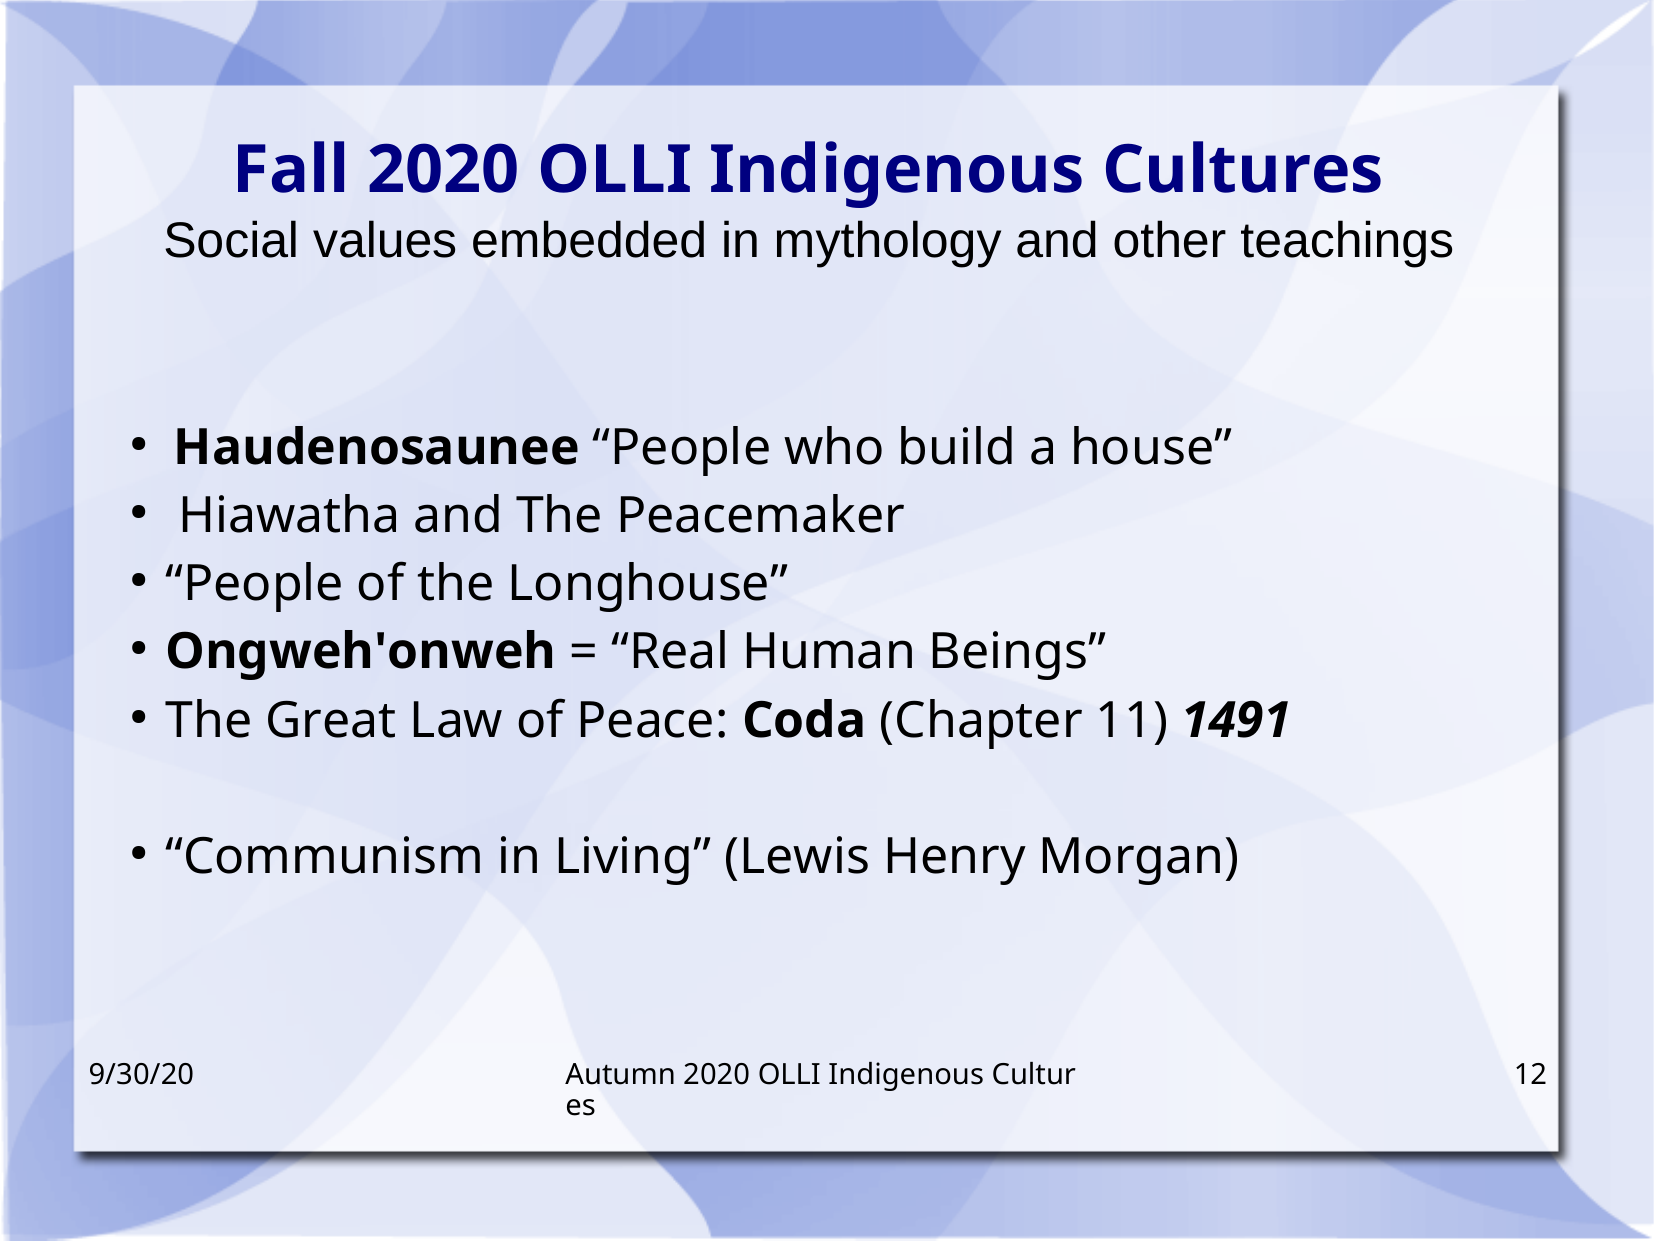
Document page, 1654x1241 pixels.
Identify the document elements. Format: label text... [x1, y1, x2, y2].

picture [0, 0, 1654, 1241]
subtitle Haudenosaunee “People who build a house” Hiawatha and The Peacemaker “People of the Longhouse” Ongweh'onweh = “Real Human Beings” The Great Law of Peace: Coda (Chapter 11) 1491 “Communism in Living” (Lewis Henry Morgan) [129, 324, 1489, 975]
title Fall 2020 OLLI Indigenous Cultures Social values embedded in mythology and other teachings [82, 90, 1536, 298]
